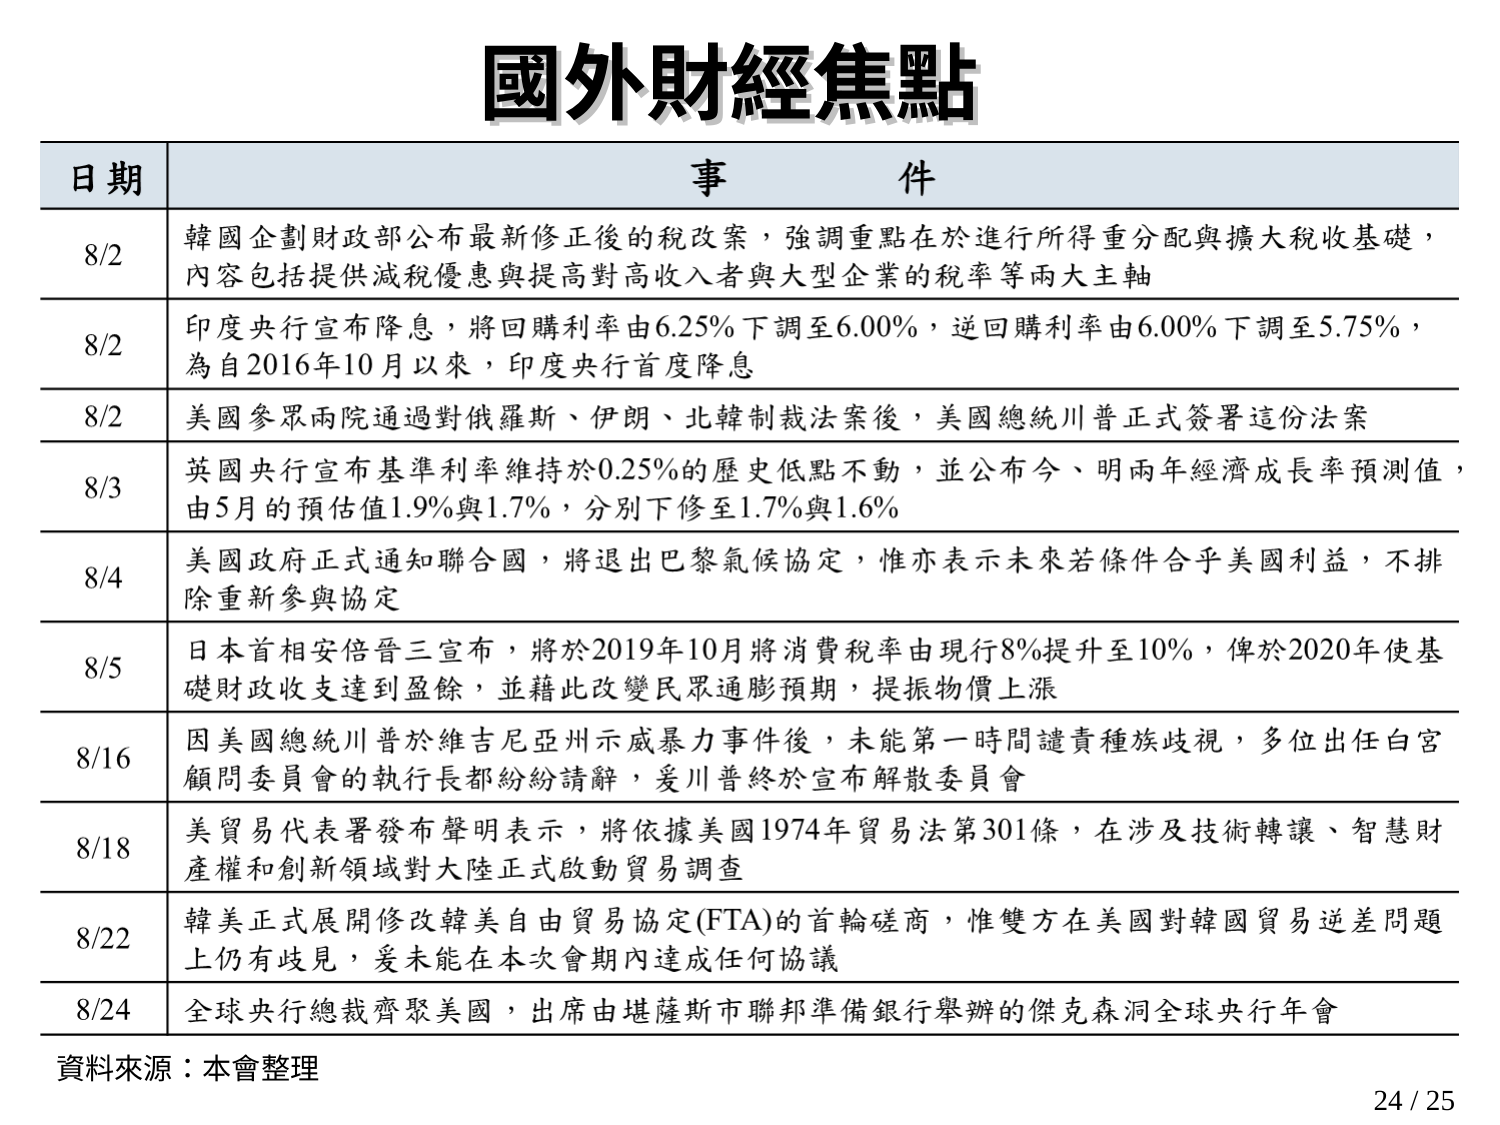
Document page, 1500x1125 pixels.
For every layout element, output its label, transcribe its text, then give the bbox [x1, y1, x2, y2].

text_box 國外財經焦點 [0, 0, 1459, 161]
picture [37, 138, 1493, 1046]
text_box 資料來源：本會整理 [41, 1043, 335, 1093]
